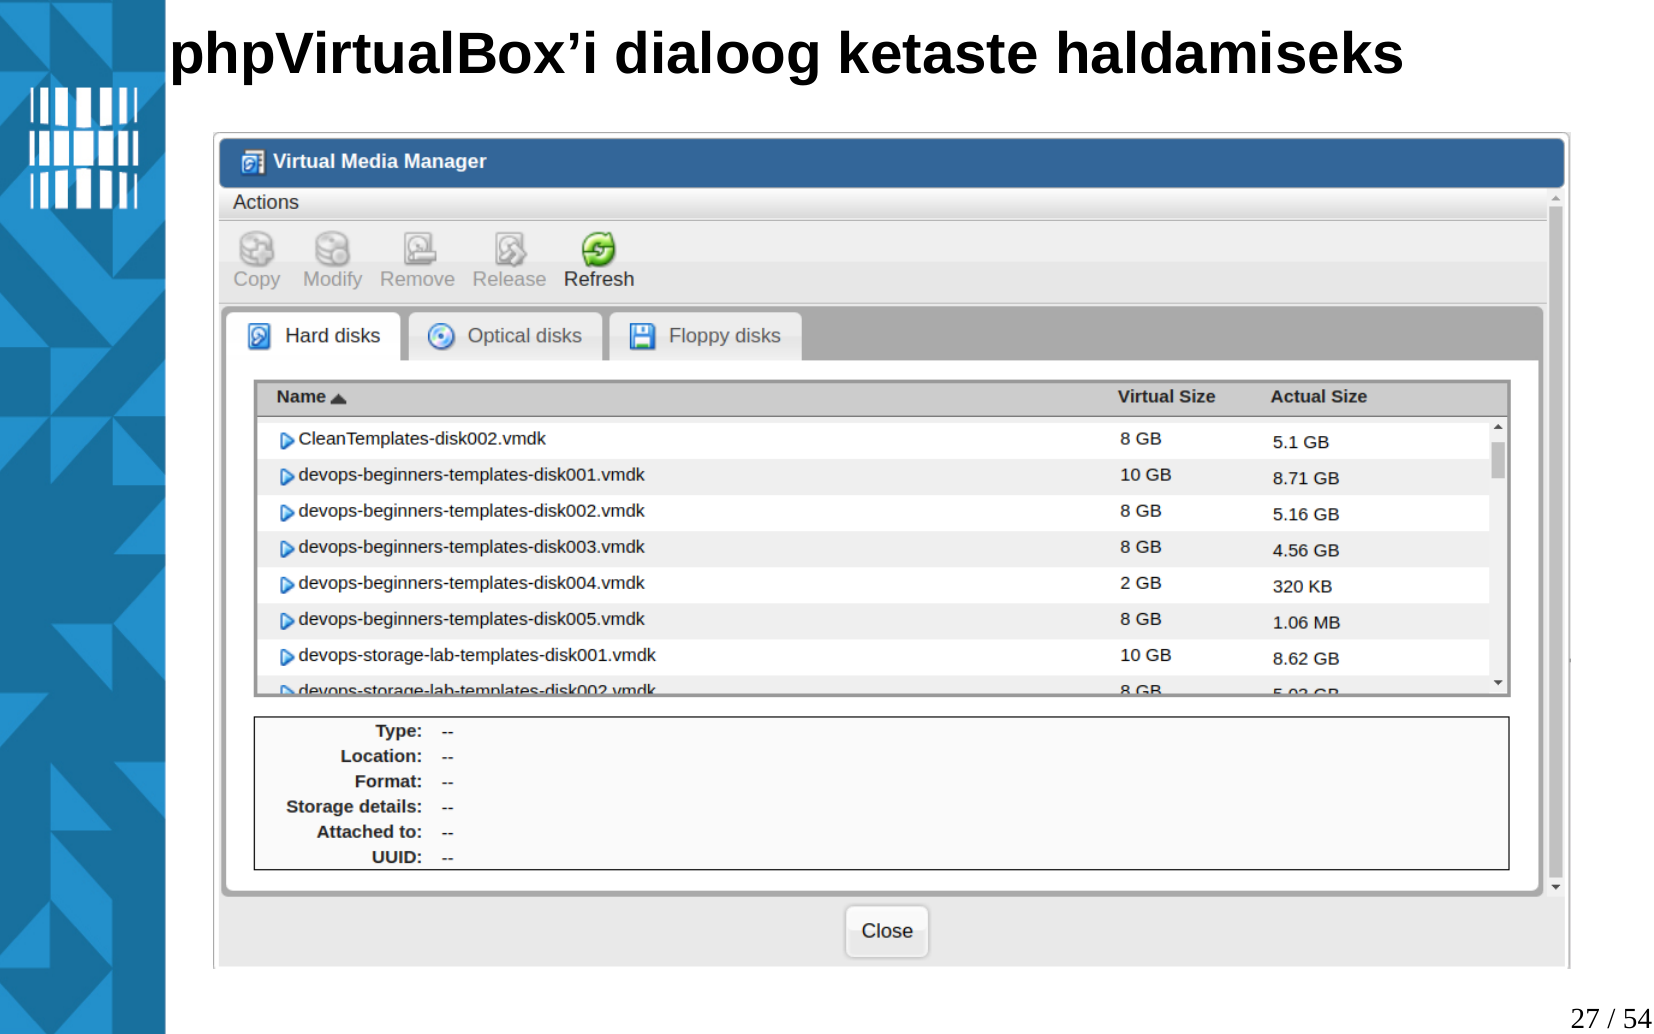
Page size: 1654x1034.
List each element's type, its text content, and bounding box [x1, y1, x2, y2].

title phpVirtualBox’i dialoog ketaste haldamiseks [169, 11, 1571, 95]
picture [213, 132, 1571, 969]
